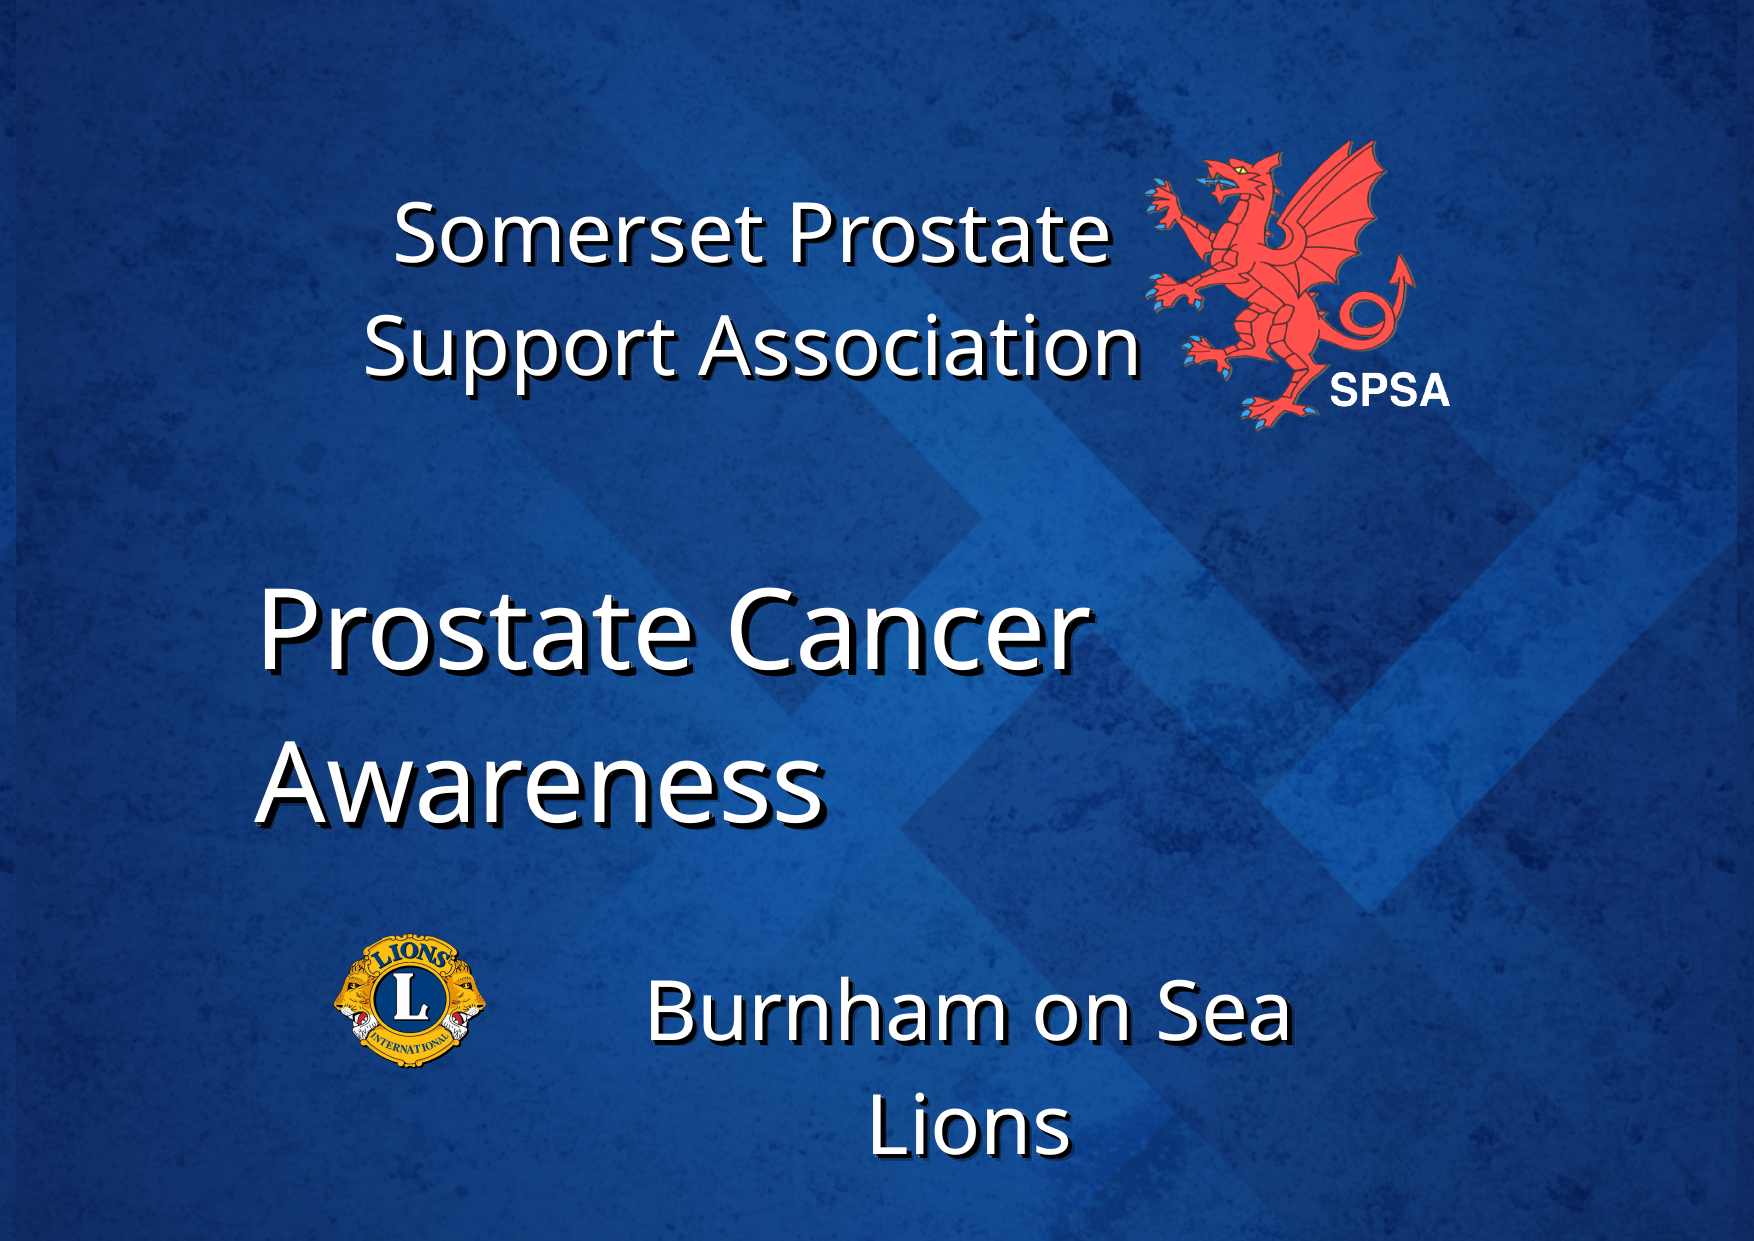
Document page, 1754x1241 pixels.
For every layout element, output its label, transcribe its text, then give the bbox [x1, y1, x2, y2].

text_box Somerset Prostate Support Association [304, 165, 1202, 378]
text_box Prostate Cancer Awareness [239, 541, 1630, 825]
picture [0, 0, 1754, 1241]
text_box Burnham on Sea Lions [516, 944, 1423, 1069]
